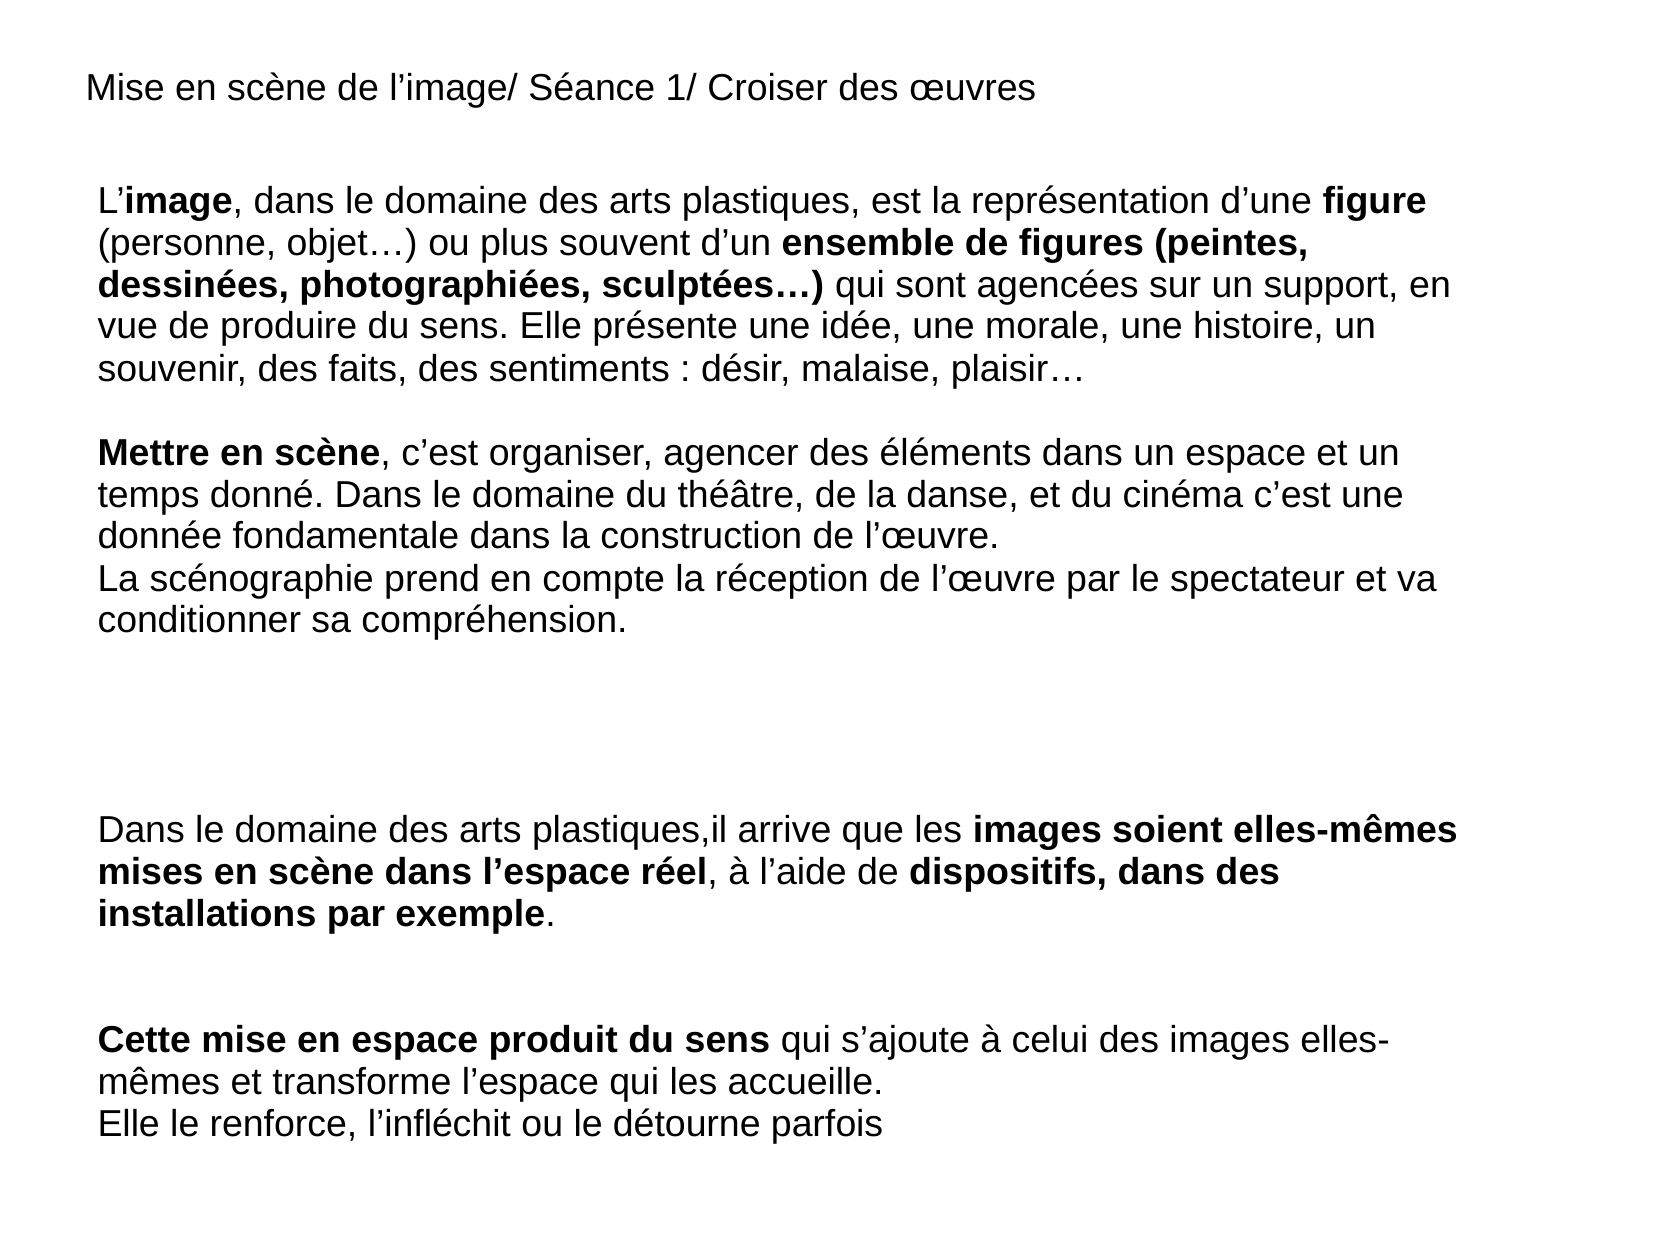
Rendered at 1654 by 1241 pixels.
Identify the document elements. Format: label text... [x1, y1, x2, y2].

text_box Mise en scène de l’image/ Séance 1/ Croiser des œuvres [70, 59, 1158, 116]
text_box L’image, dans le domaine des arts plastiques, est la représentation d’une figure (personne, objet…) ou plus souvent d’un ensemble de figures (peintes, dessinées, photographiées, sculptées…) qui sont agencées sur un support, en vue de produire du sens. Elle présente une idée, une morale, une histoire, un souvenir, des faits, des sentiments : désir, malaise, plaisir… Mettre en scène, c’est organiser, agencer des éléments dans un espace et un temps donné. Dans le domaine du théâtre, de la danse, et du cinéma c’est une donnée fondamentale dans la construction de l’œuvre. La scénographie prend en compte la réception de l’œuvre par le spectateur et va conditionner sa compréhension. Dans le domaine des arts plastiques,il arrive que les images soient elles-mêmes mises en scène dans l’espace réel, à l’aide de dispositifs, dans des installations par exemple. Cette mise en espace produit du sens qui s’ajoute à celui des images elles-mêmes et transforme l’espace qui les accueille. Elle le renforce, l’infléchit ou le détourne parfois [82, 171, 1477, 1237]
